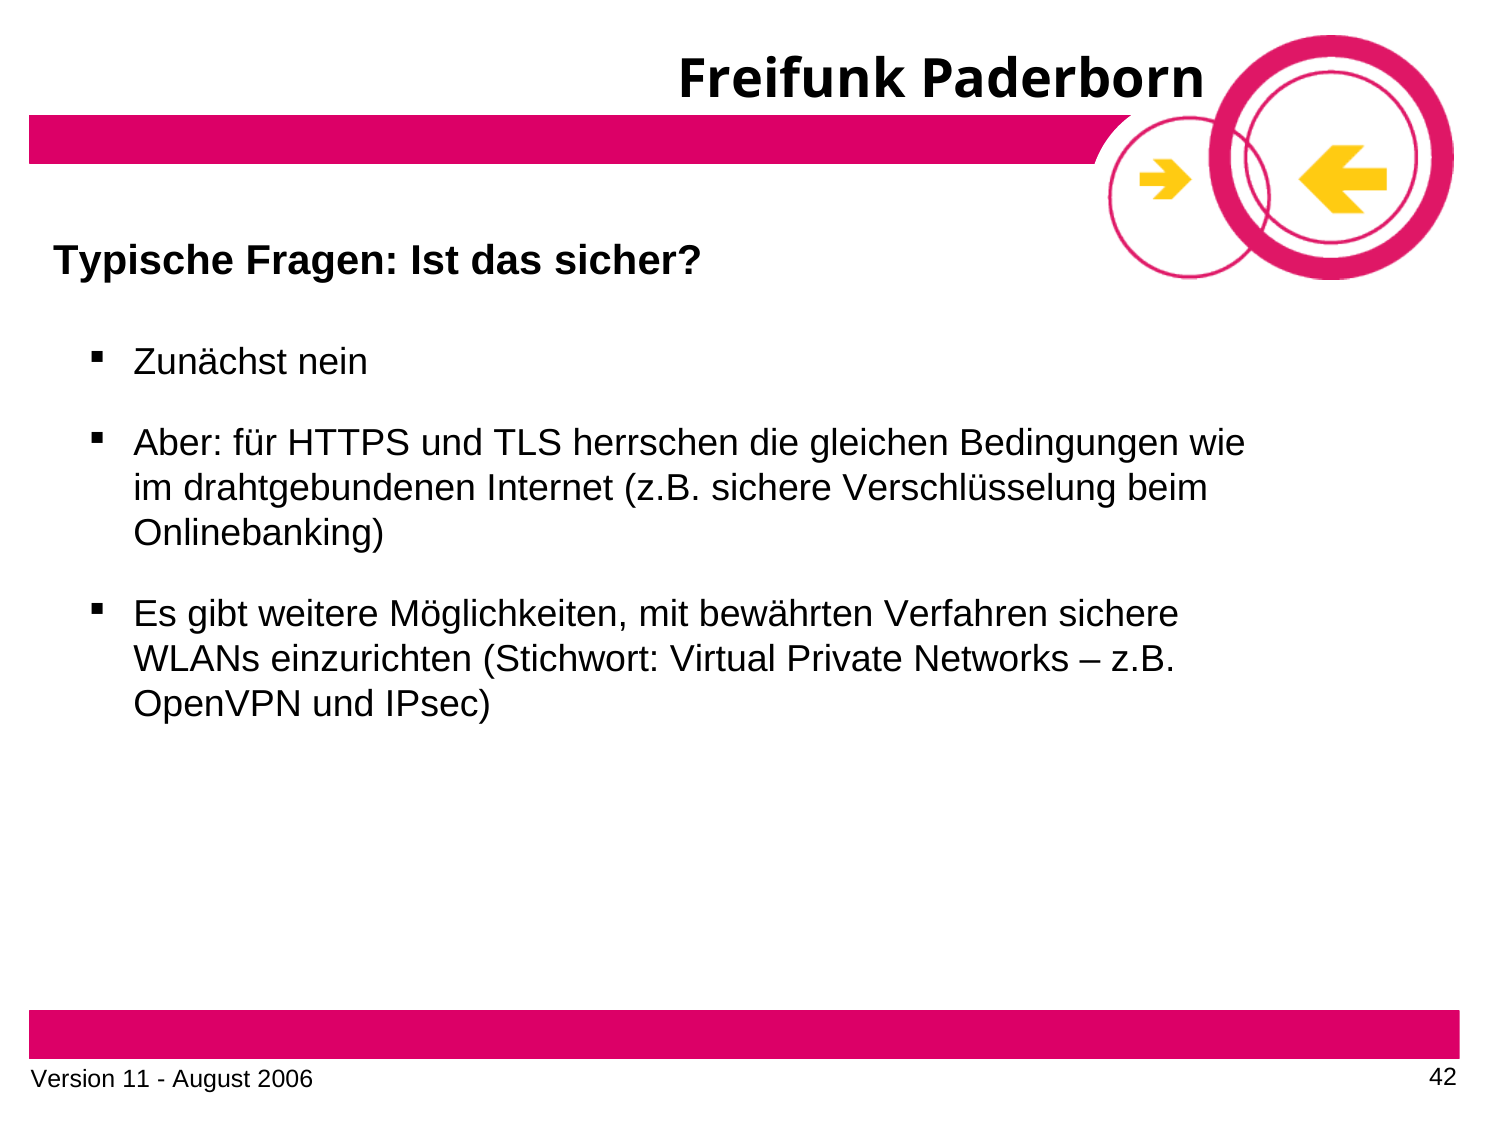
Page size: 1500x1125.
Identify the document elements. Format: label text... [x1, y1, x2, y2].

text_box Typische Fragen: Ist das sicher? [53, 233, 1046, 313]
text_box Zunächst nein Aber: für HTTPS und TLS herrschen die gleichen Bedingungen wie im drahtgebundenen Internet (z.B. sichere Verschlüsselung beim Onlinebanking) Es gibt weitere Möglichkeiten, mit bewährten Verfahren sichere WLANs einzurichten (Stichwort: Virtual Private Networks – z.B. OpenVPN und IPsec) [59, 337, 1288, 976]
picture [1107, 35, 1454, 280]
